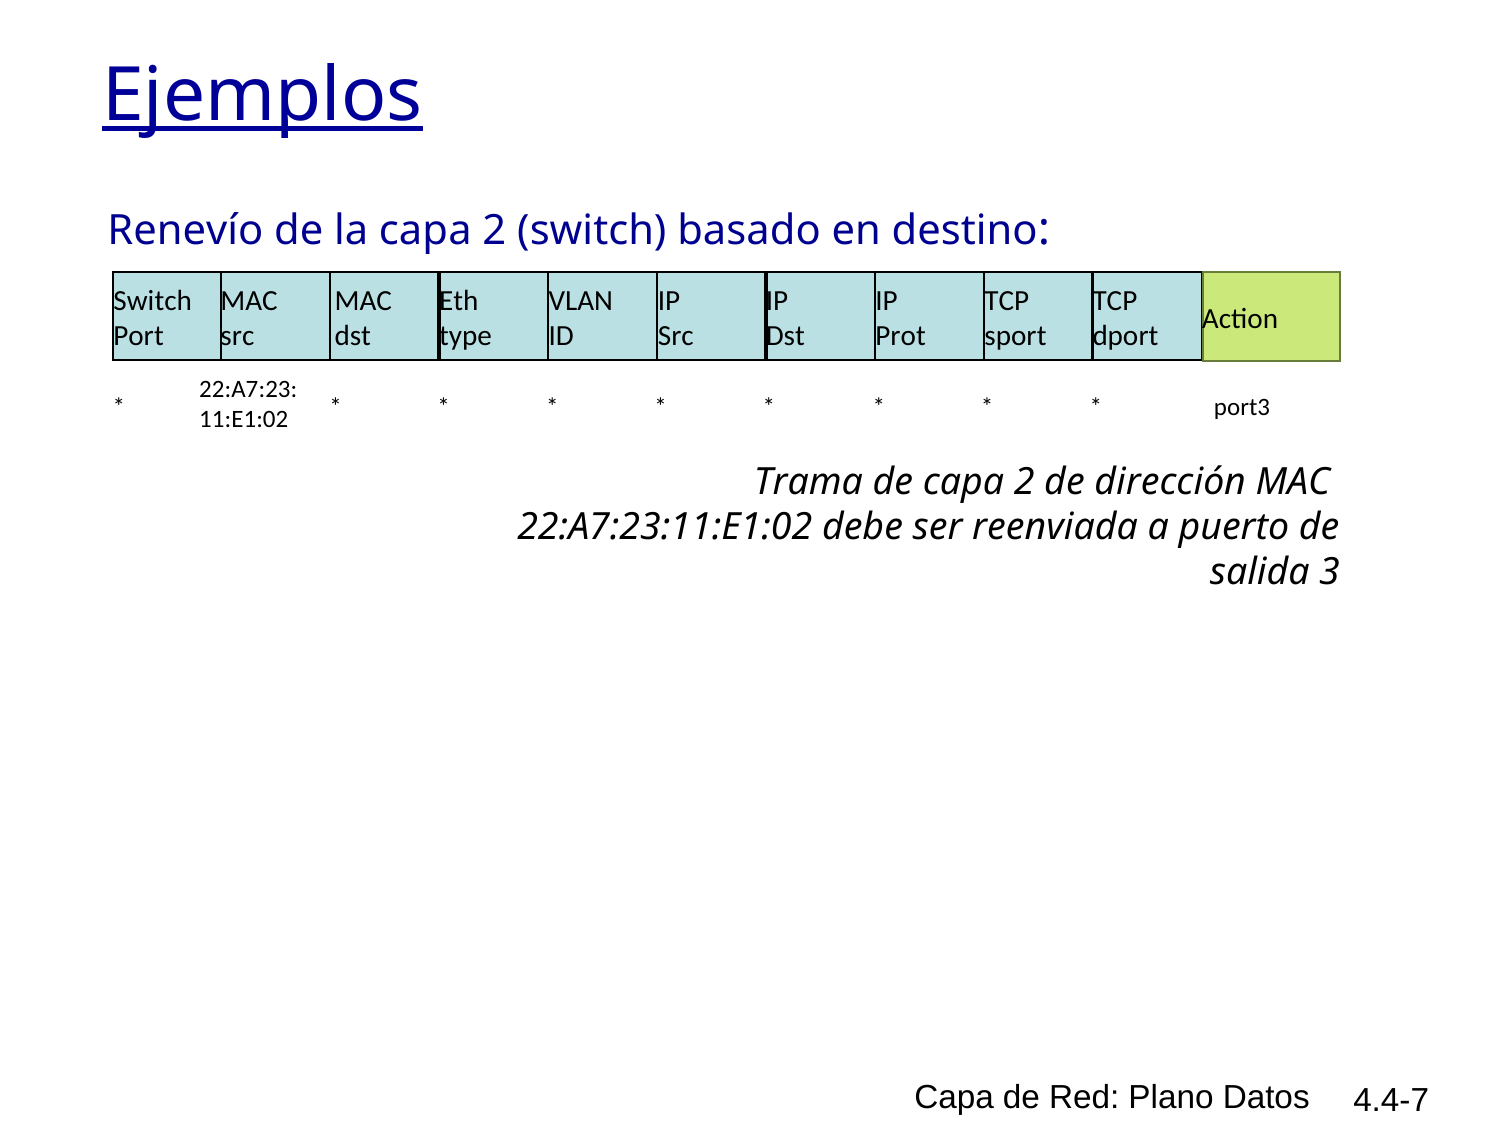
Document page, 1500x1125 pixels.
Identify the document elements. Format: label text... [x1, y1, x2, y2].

text_box * [1089, 379, 1198, 432]
text_box MAC src [220, 269, 329, 364]
text_box * [112, 379, 221, 432]
text_box VLAN ID [548, 269, 657, 364]
text_box IP Prot [875, 269, 983, 364]
title Ejemplos [87, 37, 1468, 144]
text_box Renevío de la capa 2 (switch) basado en destino: [107, 198, 1051, 254]
text_box * [980, 379, 1089, 432]
text_box MAC dst [334, 269, 439, 364]
text_box Trama de capa 2 de dirección MAC 22:A7:23:11:E1:02 debe ser reenviada a puerto de salida 3 [461, 457, 1341, 593]
text_box * [762, 379, 872, 432]
text_box * [872, 379, 980, 432]
text_box * [654, 379, 762, 432]
text_box * [437, 379, 546, 432]
text_box Switch Port [113, 269, 220, 364]
text_box Eth type [439, 269, 548, 364]
text_box IP Src [657, 269, 765, 364]
text_box [1202, 271, 1341, 289]
text_box IP Dst [765, 269, 875, 364]
text_box * [329, 379, 437, 432]
text_box TCP sport [984, 269, 1092, 364]
text_box 22:A7:23: 11:E1:02 [199, 377, 325, 429]
text_box [1202, 343, 1341, 362]
text_box TCP dport [1092, 269, 1202, 364]
text_box * [546, 379, 654, 432]
text_box Action [1201, 289, 1341, 343]
text_box [329, 272, 334, 361]
text_box port3 [1213, 379, 1323, 432]
